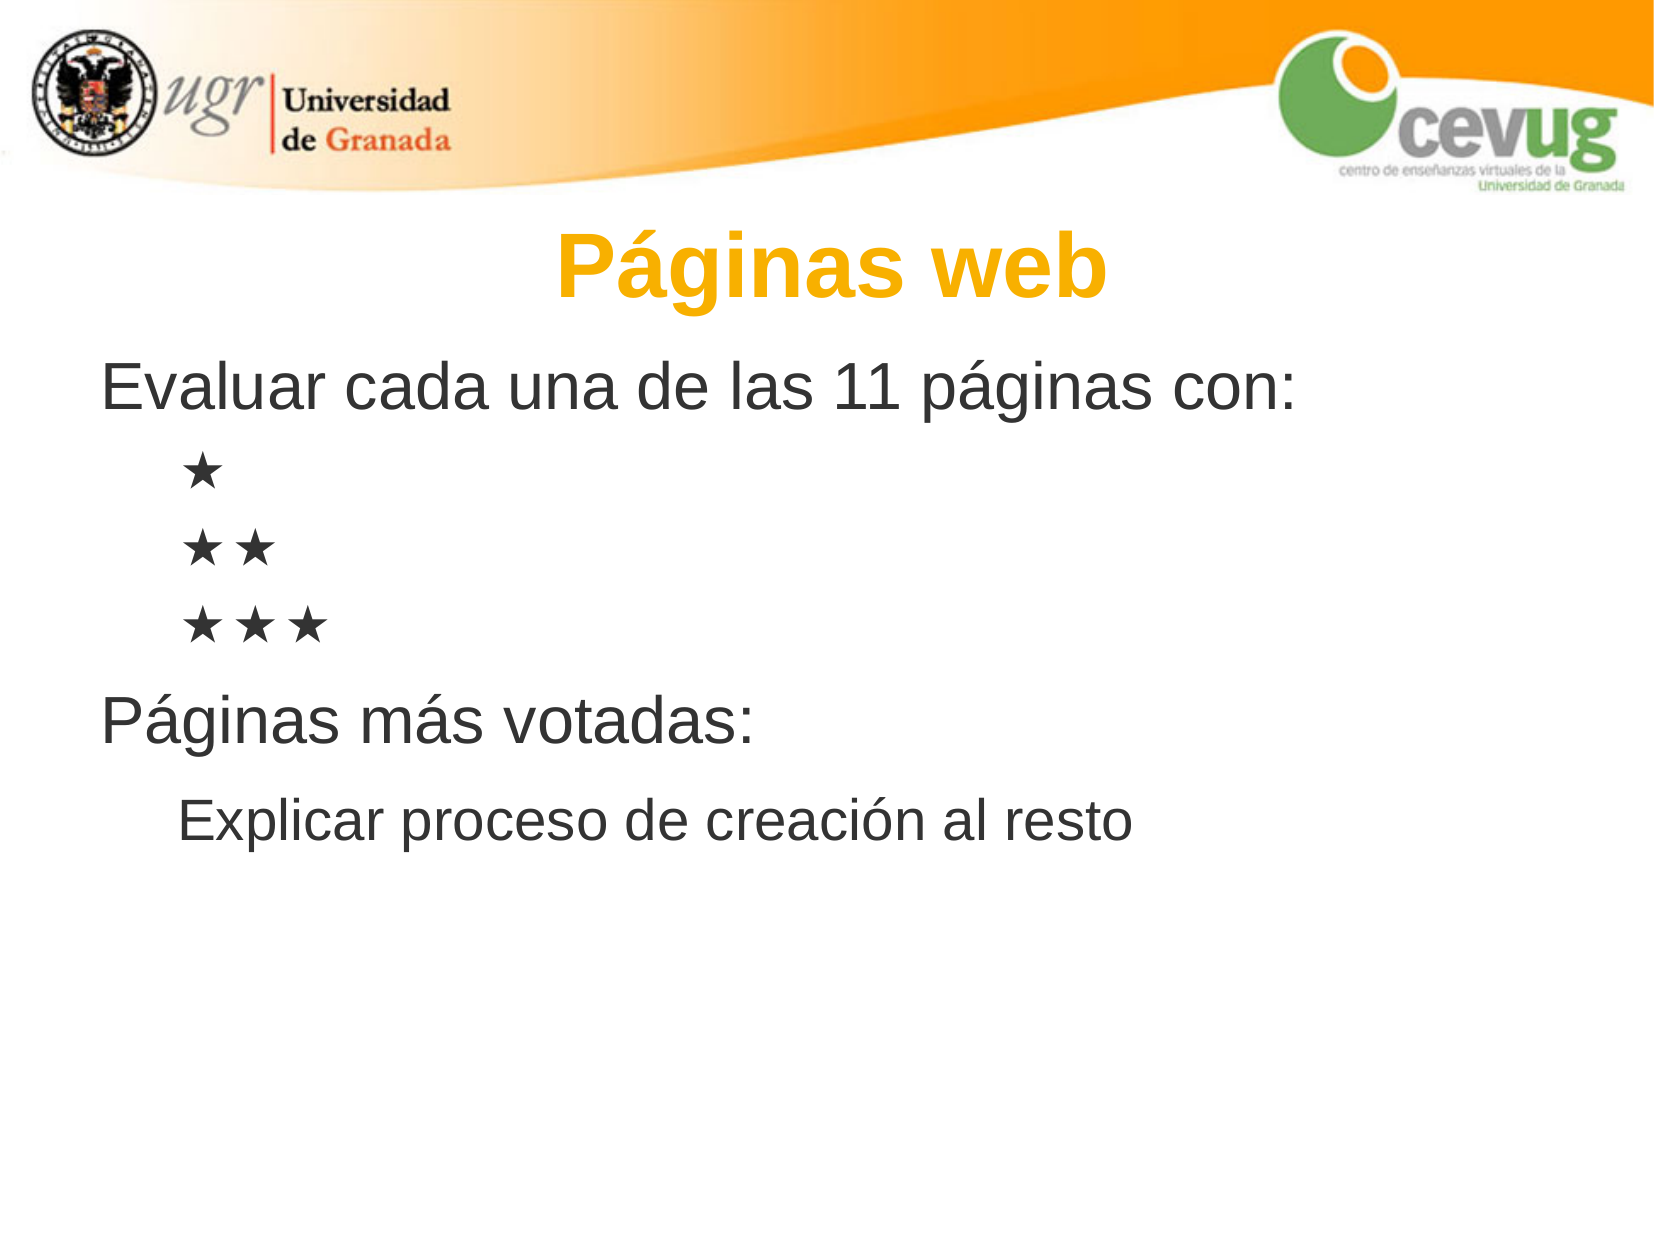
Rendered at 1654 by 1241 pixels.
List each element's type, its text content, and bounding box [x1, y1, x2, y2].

title Páginas web [88, 177, 1577, 355]
list Evaluar cada una de las 11 páginas con:    Páginas más votadas: Explicar proceso de creación al resto [82, 349, 1571, 1168]
